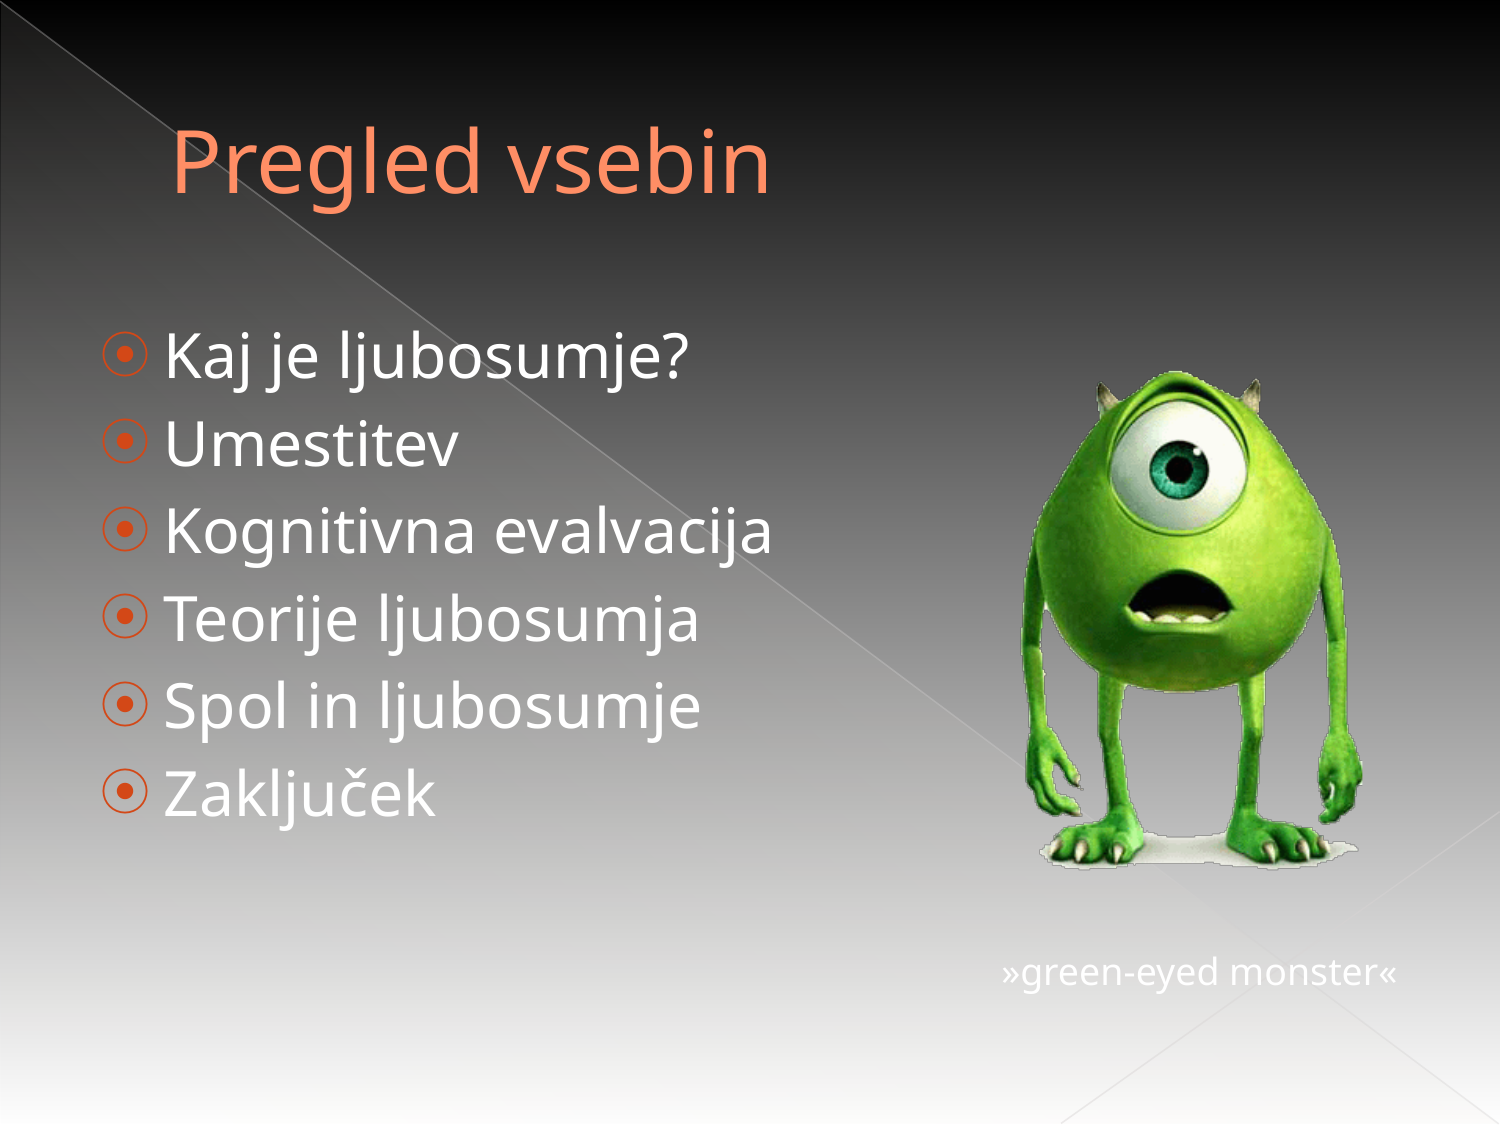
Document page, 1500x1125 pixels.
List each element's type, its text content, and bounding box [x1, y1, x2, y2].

list Kaj je ljubosumje? Umestitev Kognitivna evalvacija Teorije ljubosumja Spol in ljubosumje Zaključek [75, 308, 1425, 1059]
text_box [1018, 352, 1363, 889]
title Pregled vsebin [75, 43, 1425, 274]
text_box »green-eyed monster« [986, 940, 1424, 1001]
